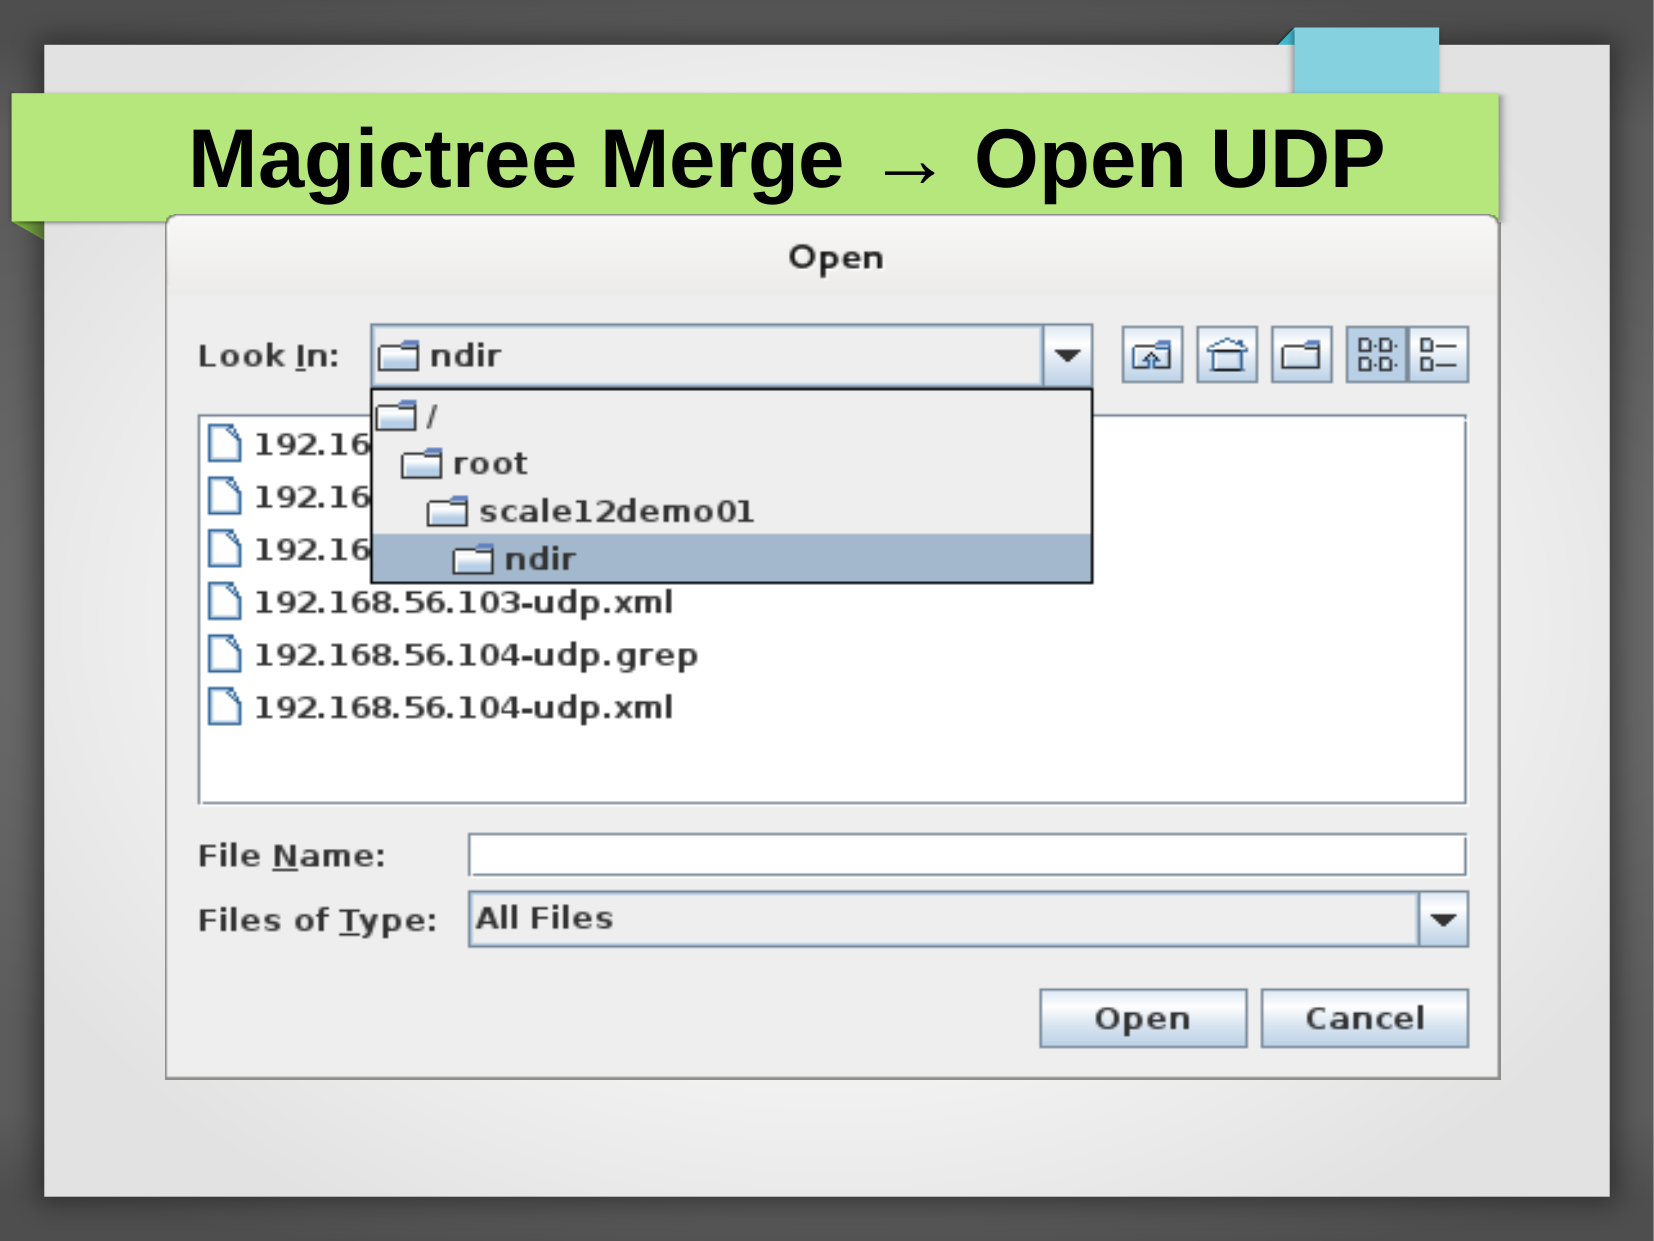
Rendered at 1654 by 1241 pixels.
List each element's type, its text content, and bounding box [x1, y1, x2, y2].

text_box Magictree Merge → Open UDP [174, 105, 1424, 213]
picture [0, 0, 1654, 1241]
